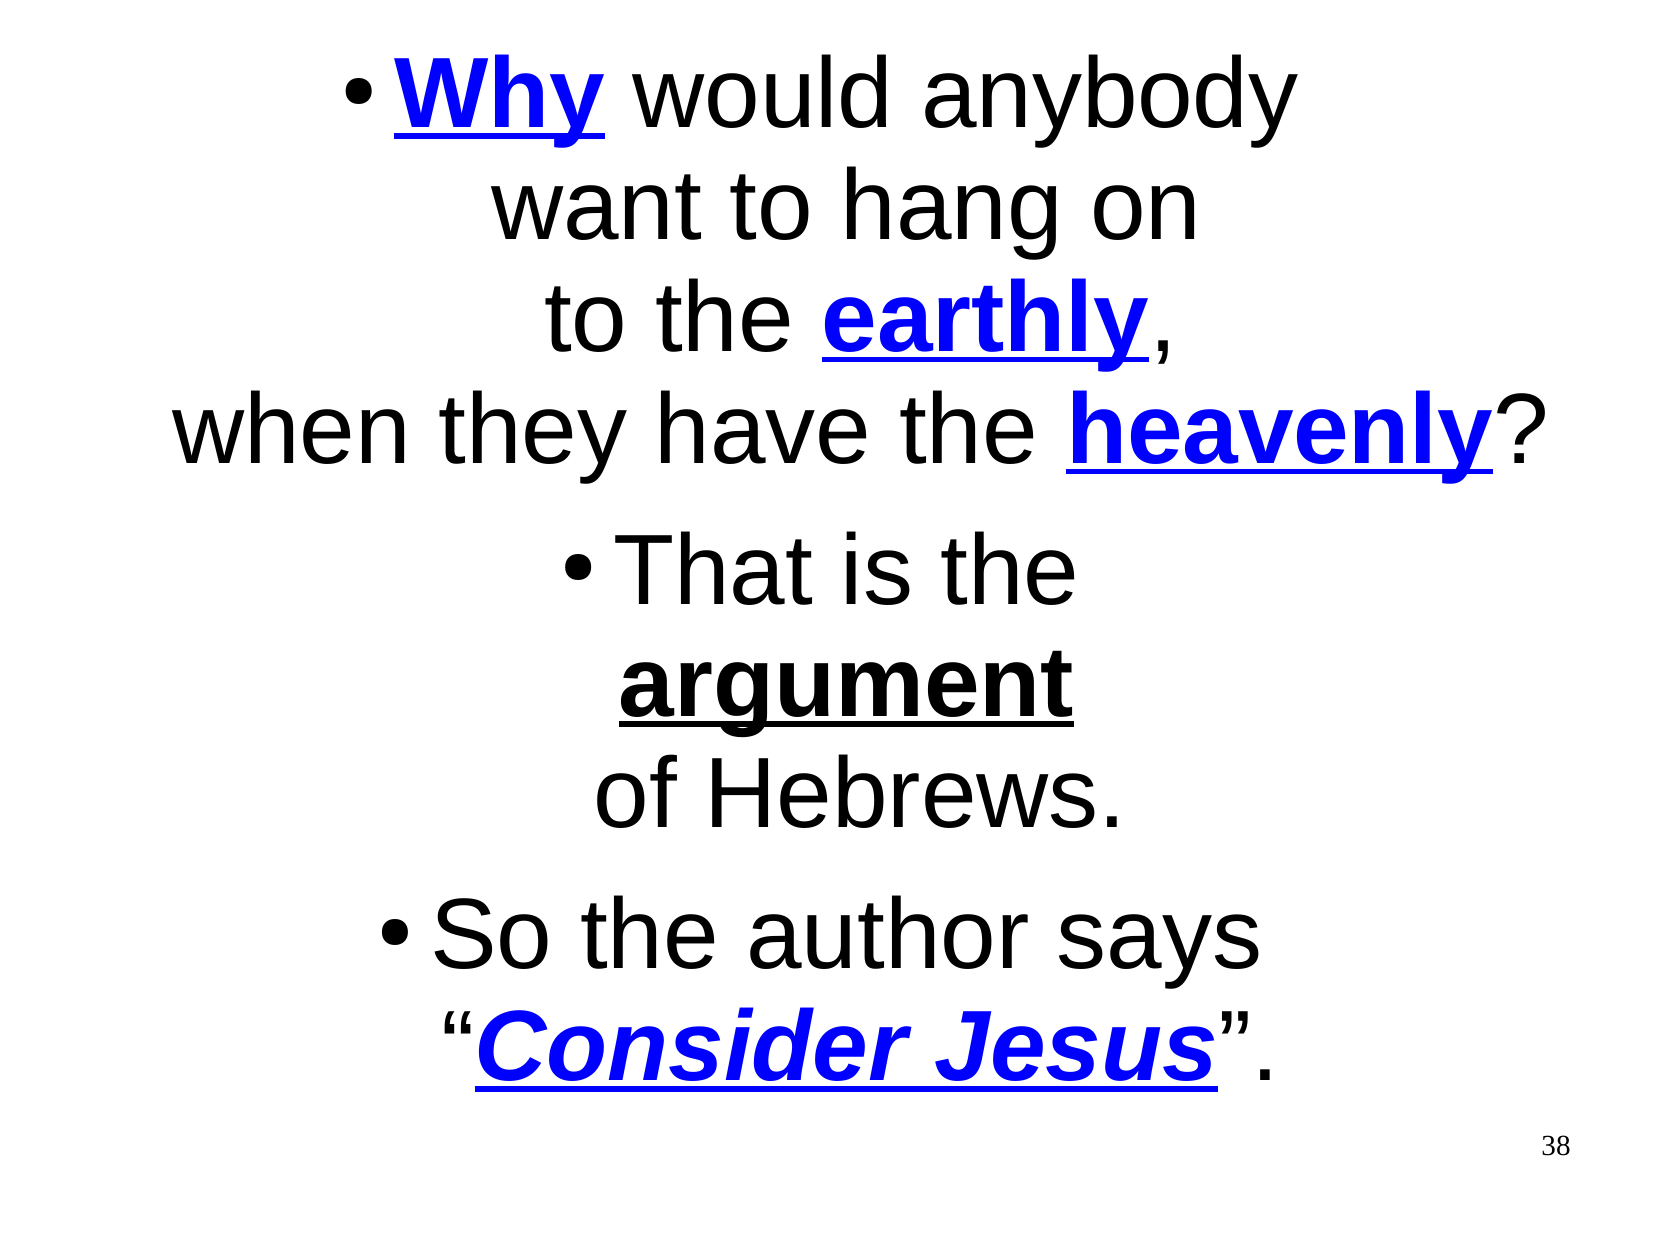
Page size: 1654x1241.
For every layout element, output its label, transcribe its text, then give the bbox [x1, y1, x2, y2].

list Why would anybody want to hang on to the earthly, when they have the heavenly? That is the argument of Hebrews. So the author says “Consider Jesus”. [37, 37, 1613, 1238]
